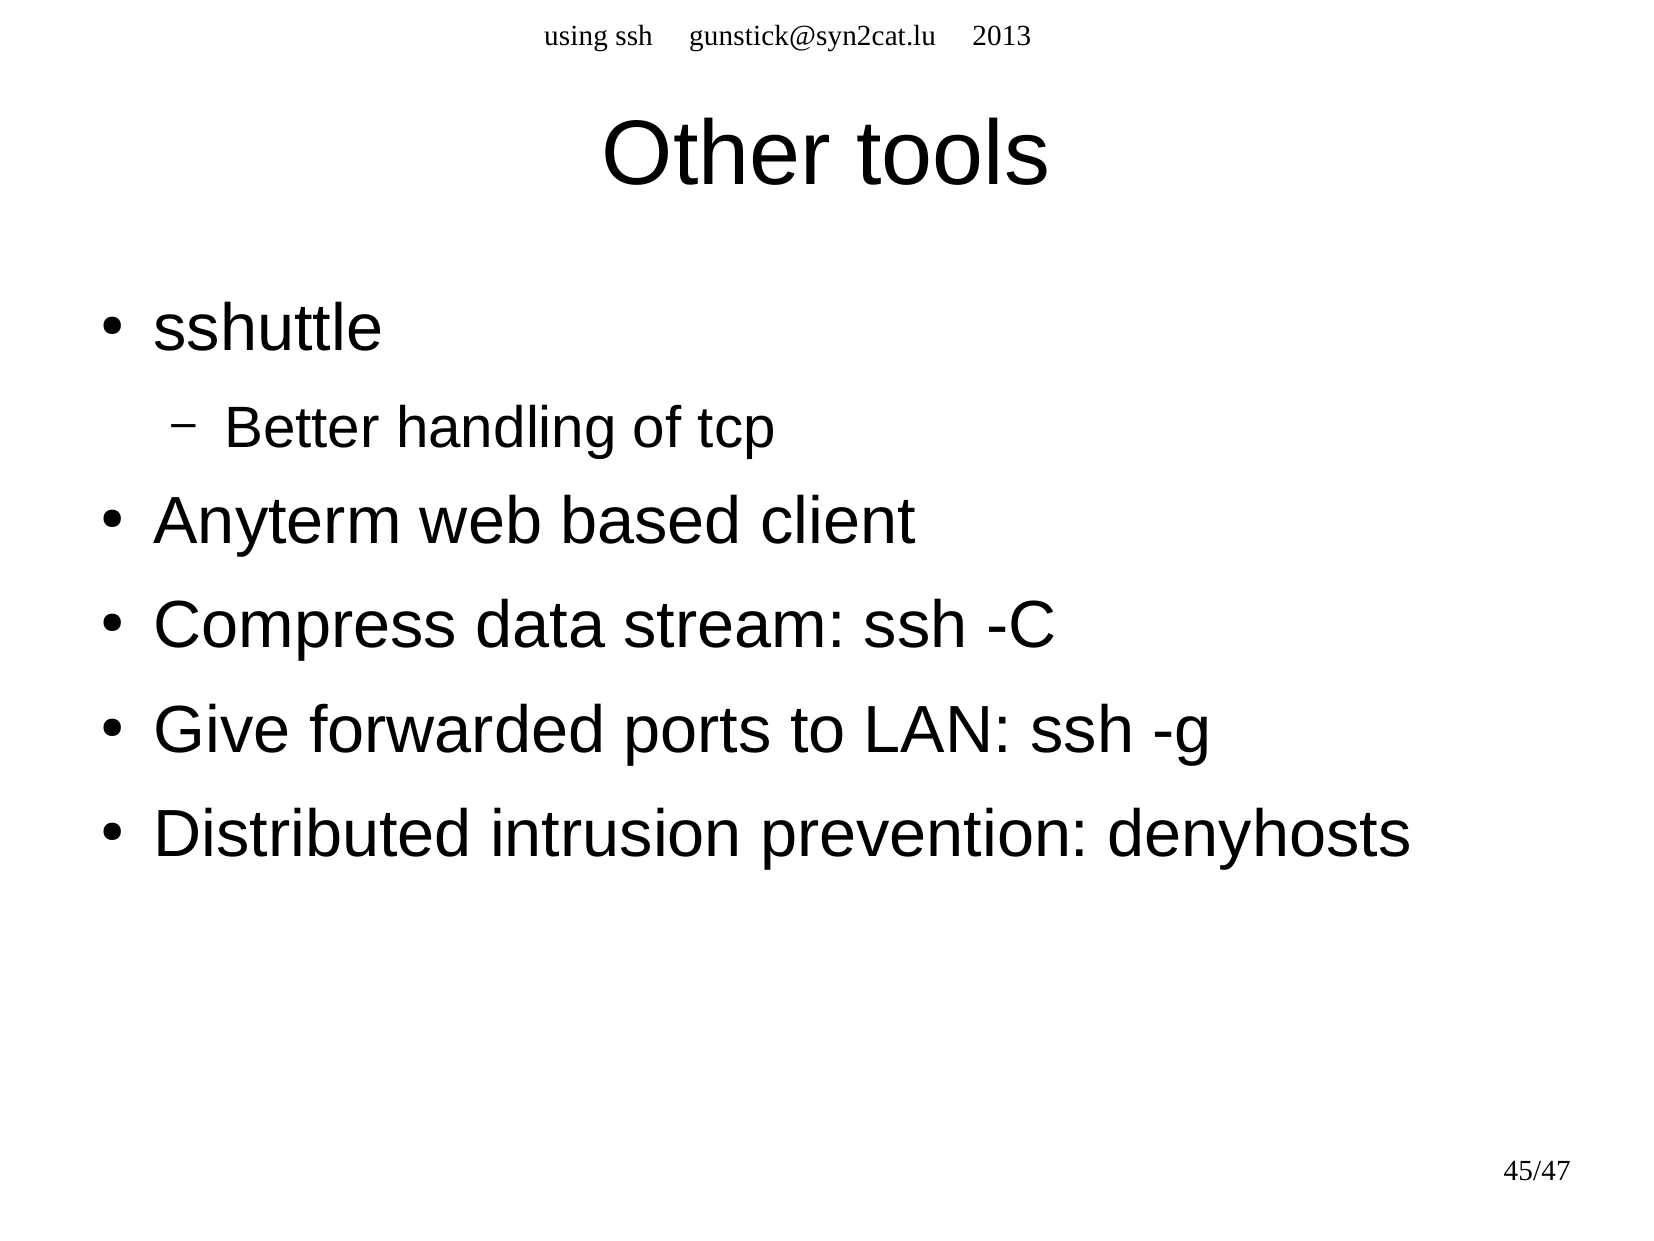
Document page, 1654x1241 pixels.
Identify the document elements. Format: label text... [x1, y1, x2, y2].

title Other tools [82, 49, 1571, 257]
list sshuttle Better handling of tcp Anyterm web based client Compress data stream: ssh -C Give forwarded ports to LAN: ssh -g Distributed intrusion prevention: denyhosts [82, 290, 1538, 1010]
